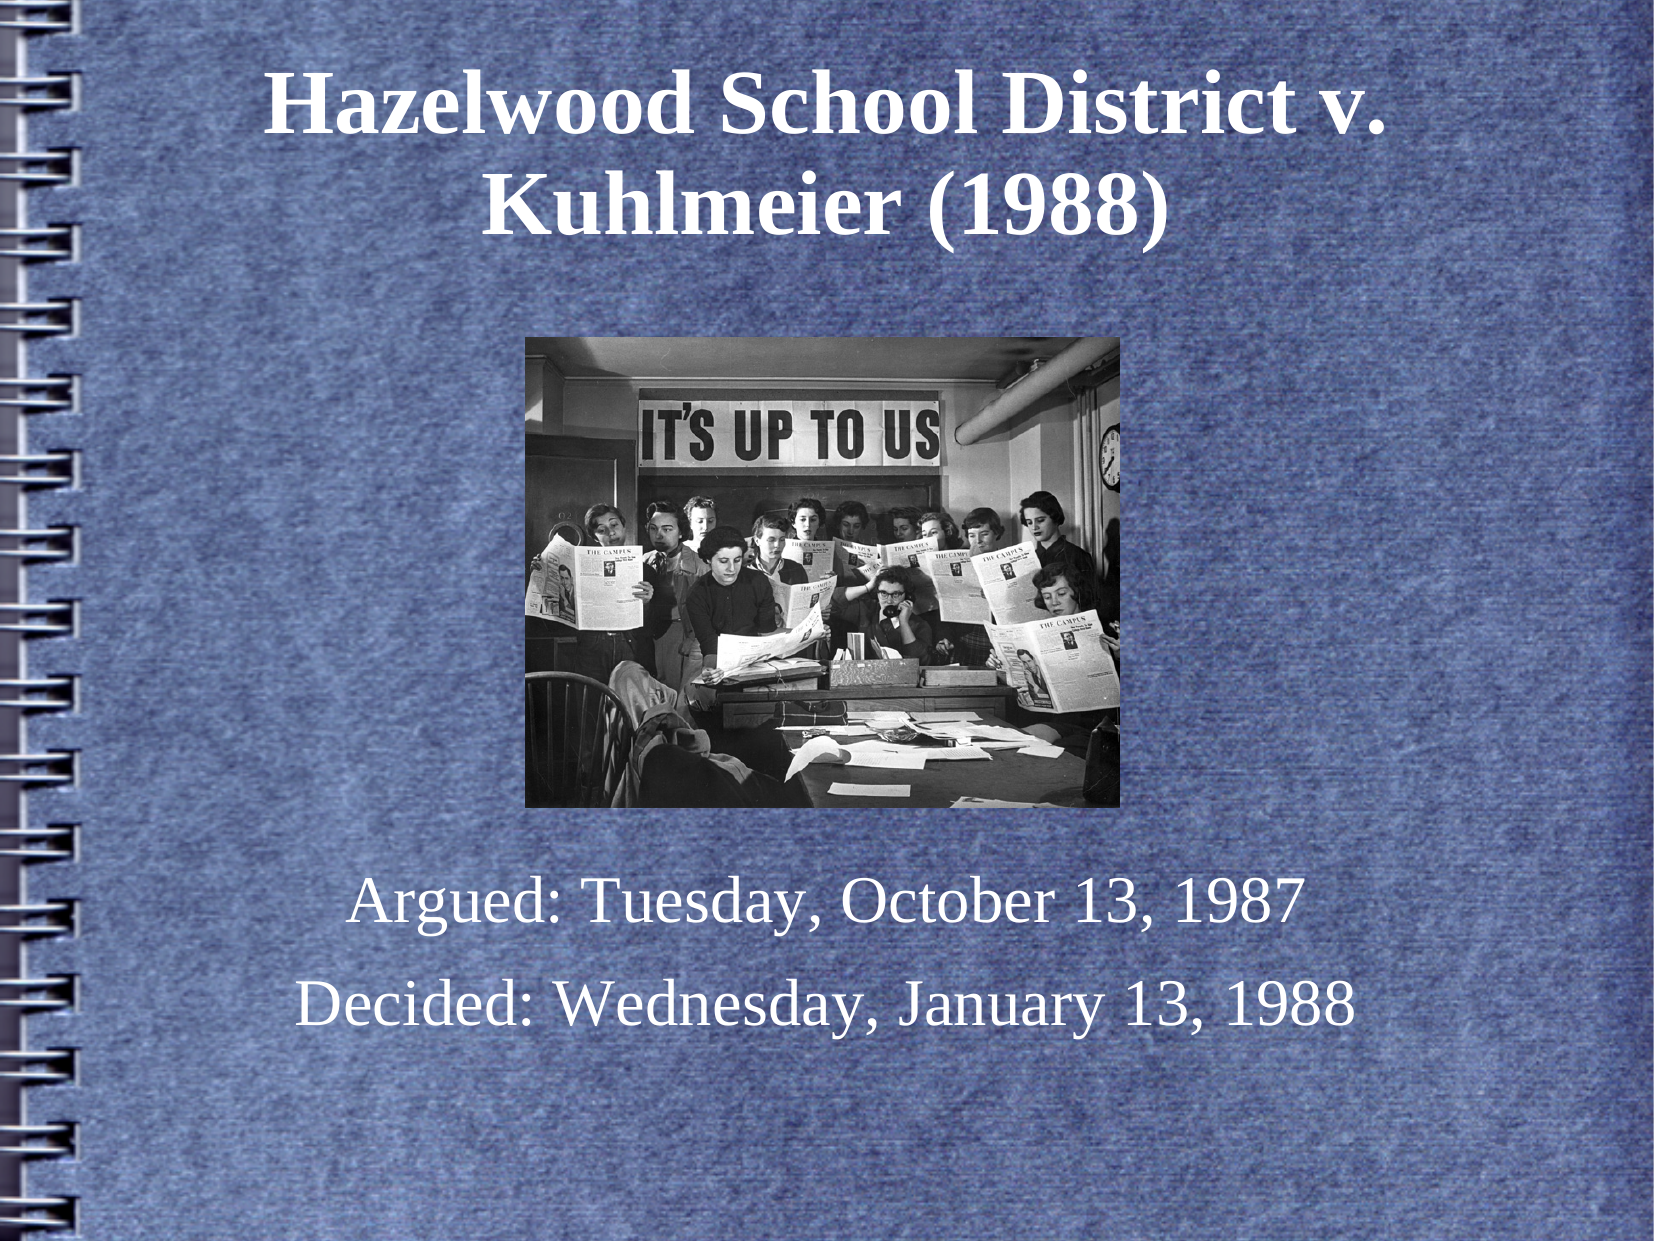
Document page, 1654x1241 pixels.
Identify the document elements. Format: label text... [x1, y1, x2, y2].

picture [0, 0, 1654, 1241]
list Argued: Tuesday, October 13, 1987 Decided: Wednesday, January 13, 1988 [82, 862, 1571, 1144]
title Hazelwood School District v. Kuhlmeier (1988) [82, 49, 1571, 257]
